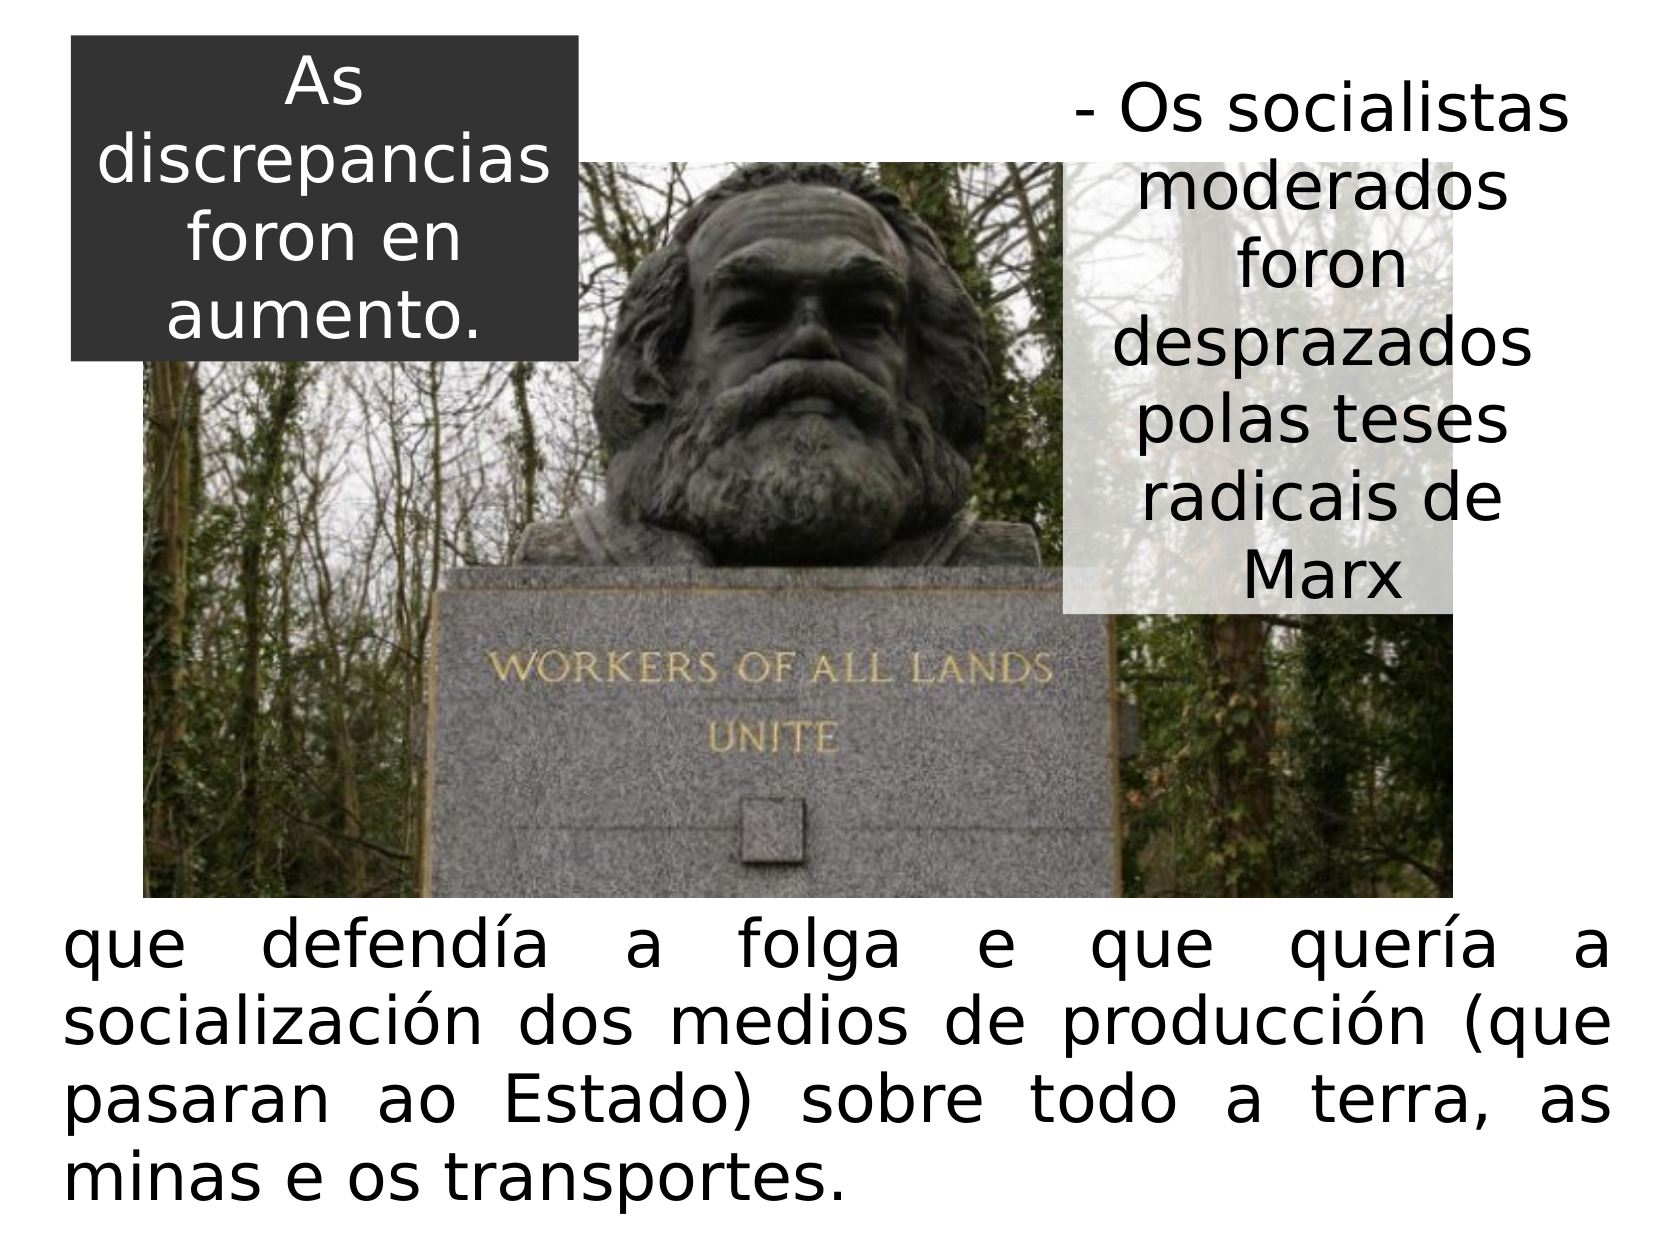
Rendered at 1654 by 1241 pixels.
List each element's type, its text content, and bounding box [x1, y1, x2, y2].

text_box que defendía a folga e que quería a socialización dos medios de producción (que pasaran ao Estado) sobre todo a terra, as minas e os transportes. [47, 897, 1630, 1224]
picture [143, 162, 1453, 897]
text_box As discrepancias foron en aumento. [70, 35, 579, 362]
text_box - Os socialistas moderados foron desprazados polas teses radicais de Marx [1062, 69, 1583, 615]
